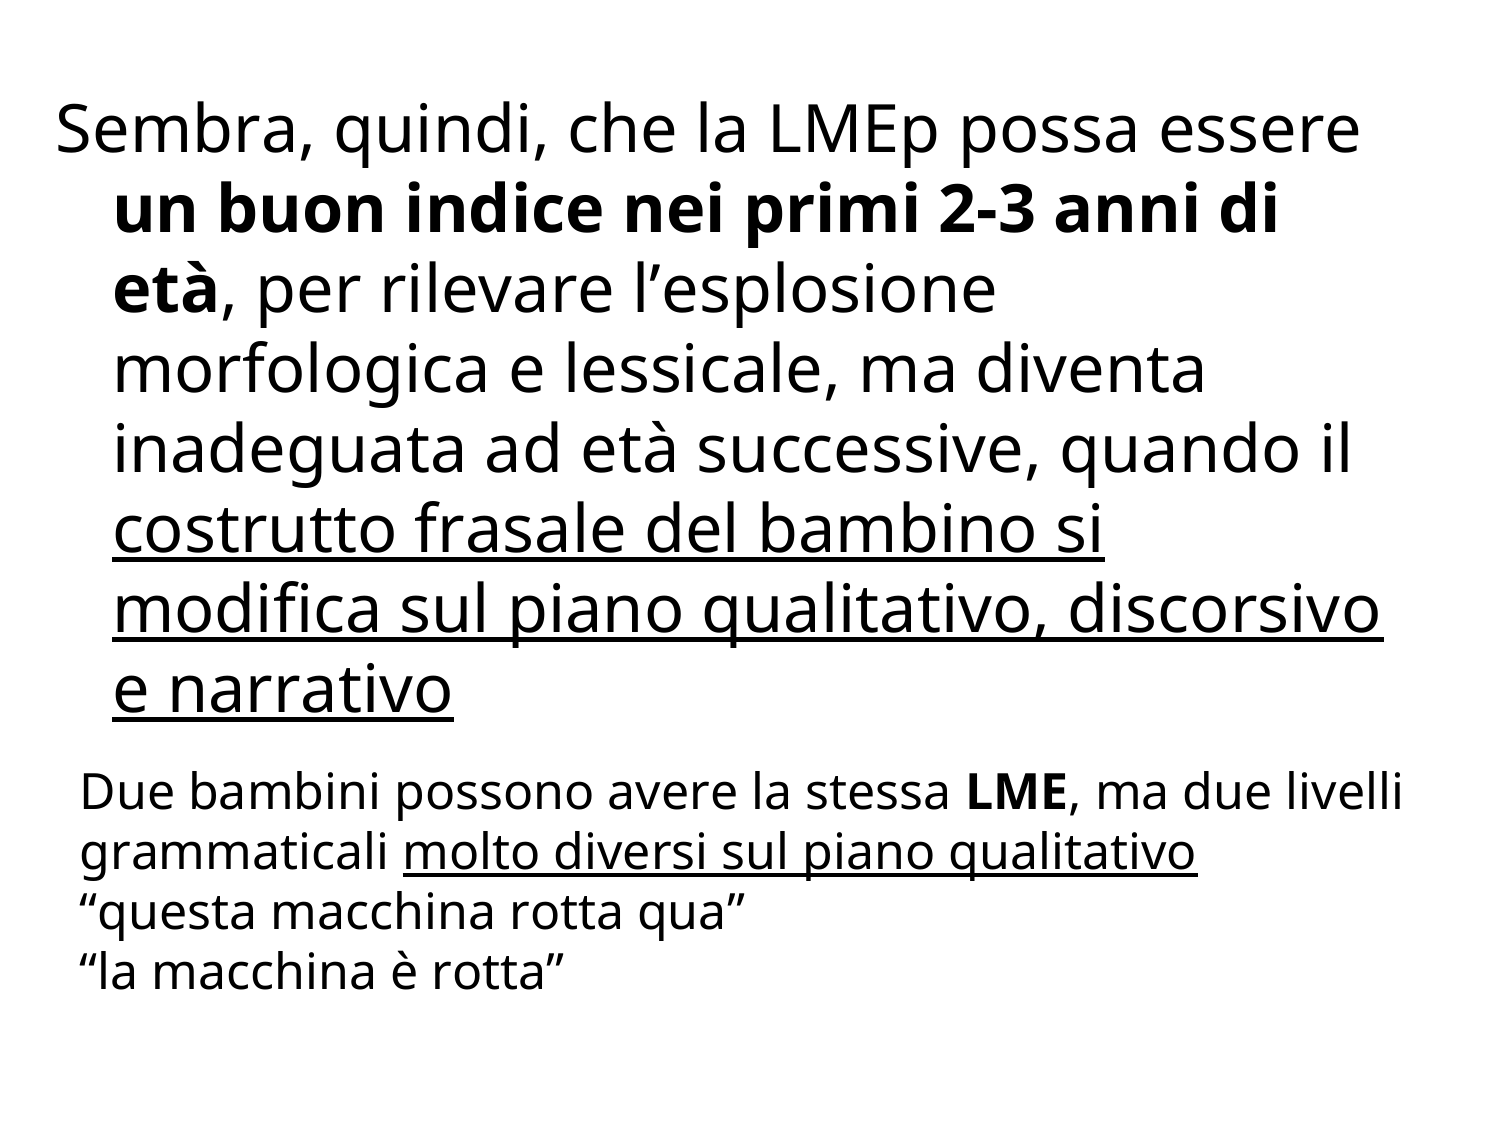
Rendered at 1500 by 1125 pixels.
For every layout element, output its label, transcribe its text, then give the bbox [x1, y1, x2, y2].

text_box Due bambini possono avere la stessa LME, ma due livelli grammaticali molto diversi sul piano qualitativo “questa macchina rotta qua” “la macchina è rotta” [64, 751, 1447, 1007]
list Sembra, quindi, che la LMEp possa essere un buon indice nei primi 2-3 anni di età, per rilevare l’esplosione morfologica e lessicale, ma diventa inadeguata ad età successive, quando il costrutto frasale del bambino si modifica sul piano qualitativo, discorsivo e narrativo [41, 78, 1404, 1035]
